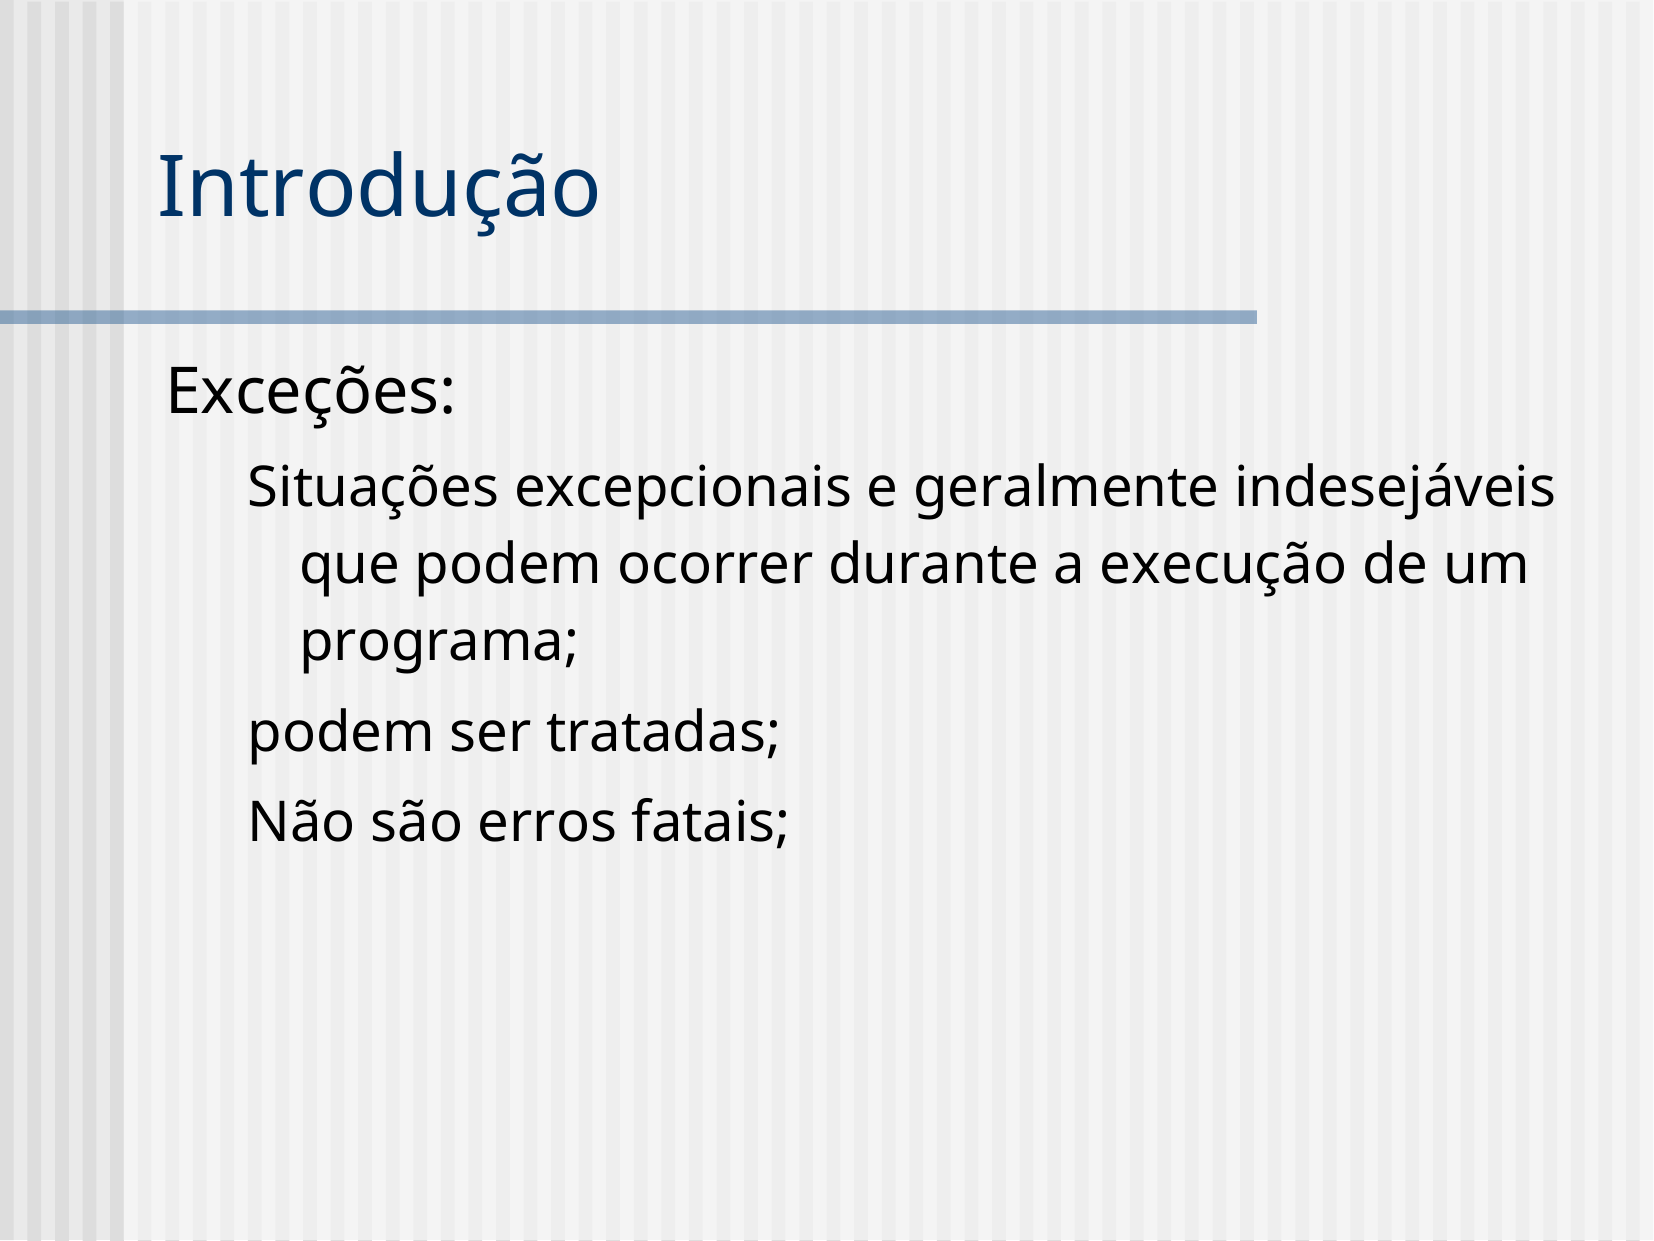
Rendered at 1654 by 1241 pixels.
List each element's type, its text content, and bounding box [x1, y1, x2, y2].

list Exceções: Situações excepcionais e geralmente indesejáveis que podem ocorrer durante a execução de um programa; podem ser tratadas; Não são erros fatais; [165, 344, 1633, 802]
title Introdução [157, 131, 1635, 235]
